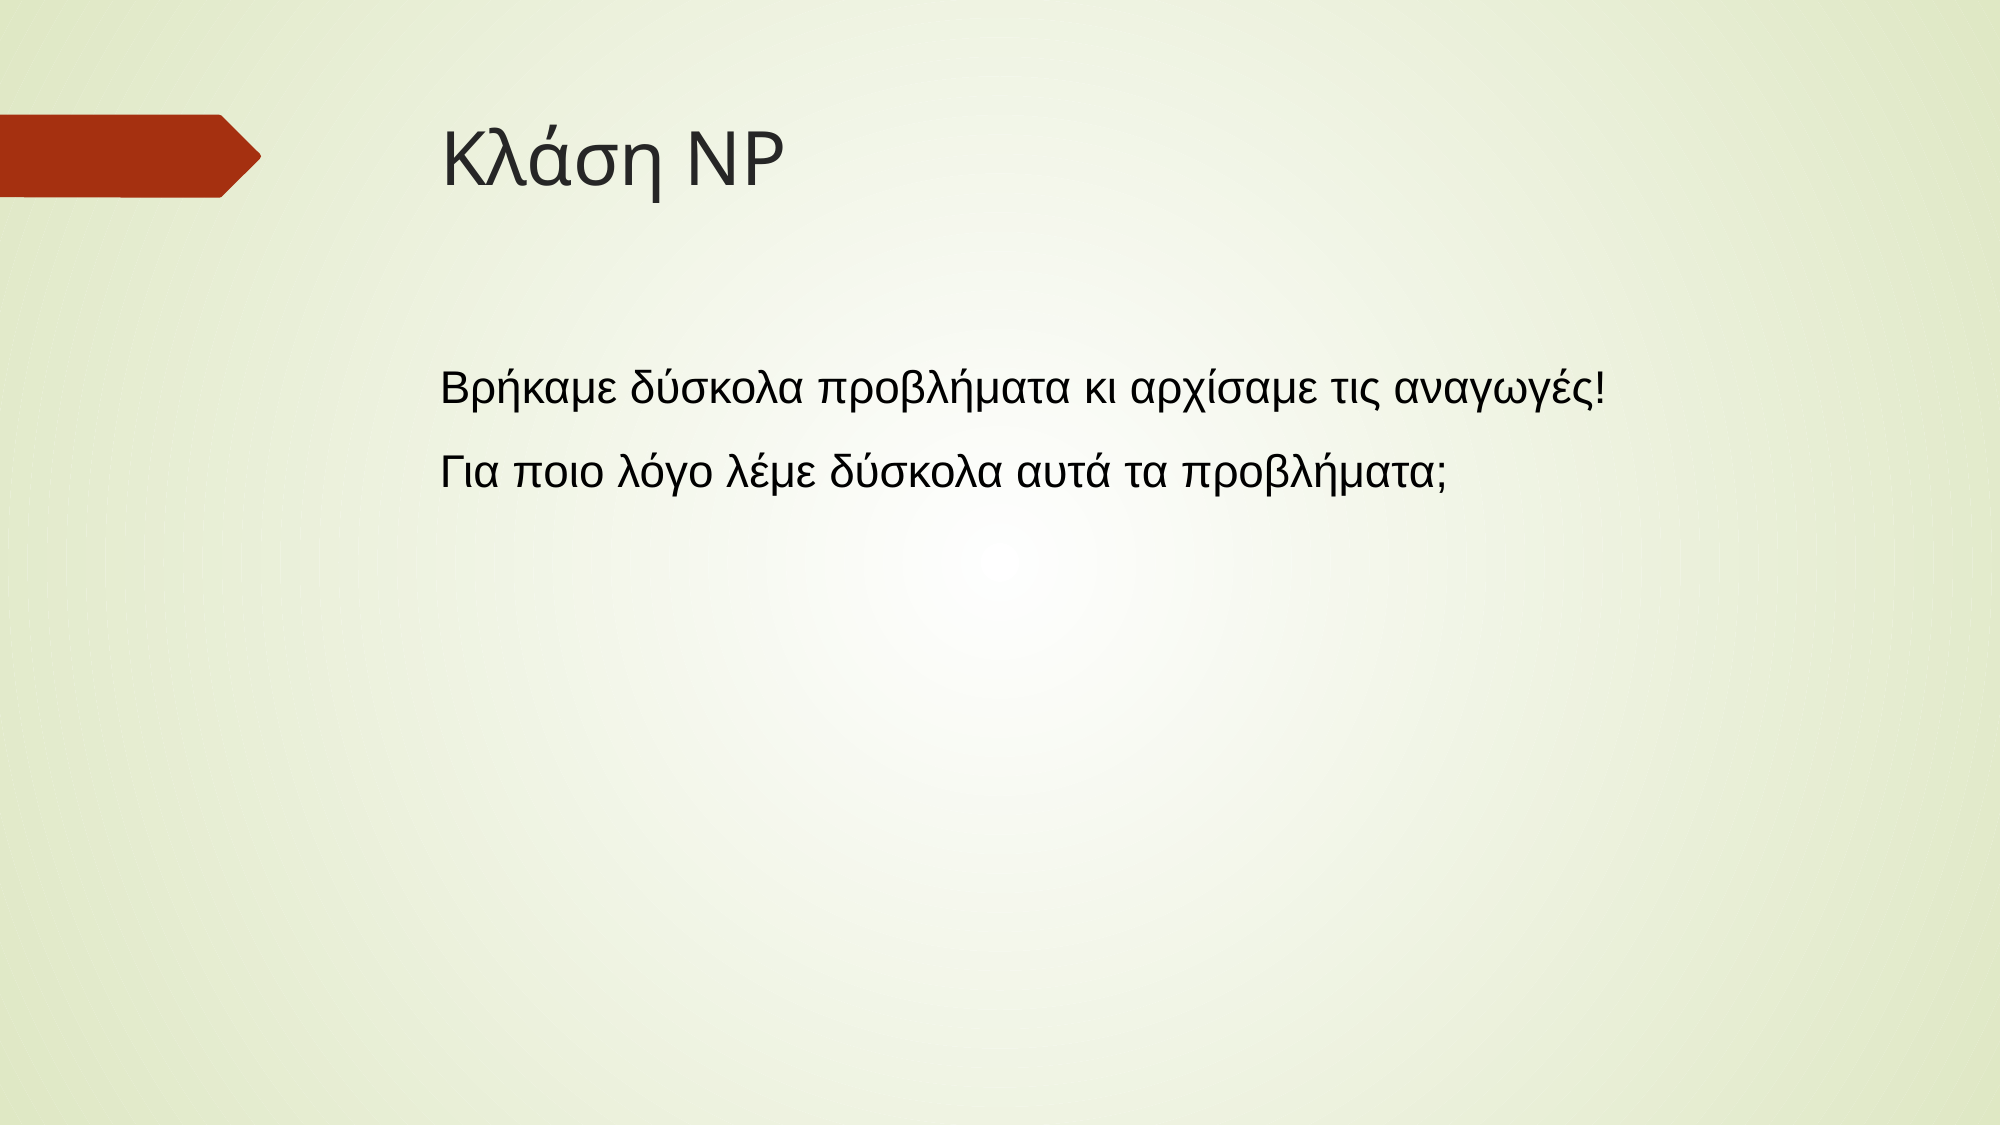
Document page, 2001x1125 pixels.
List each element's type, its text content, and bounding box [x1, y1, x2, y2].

title Κλάση NP [425, 102, 1888, 313]
list Βρήκαμε δύσκολα προβλήματα κι αρχίσαμε τις αναγωγές! Για ποιο λόγο λέμε δύσκολα αυτά τα προβλήματα; [424, 350, 1689, 970]
